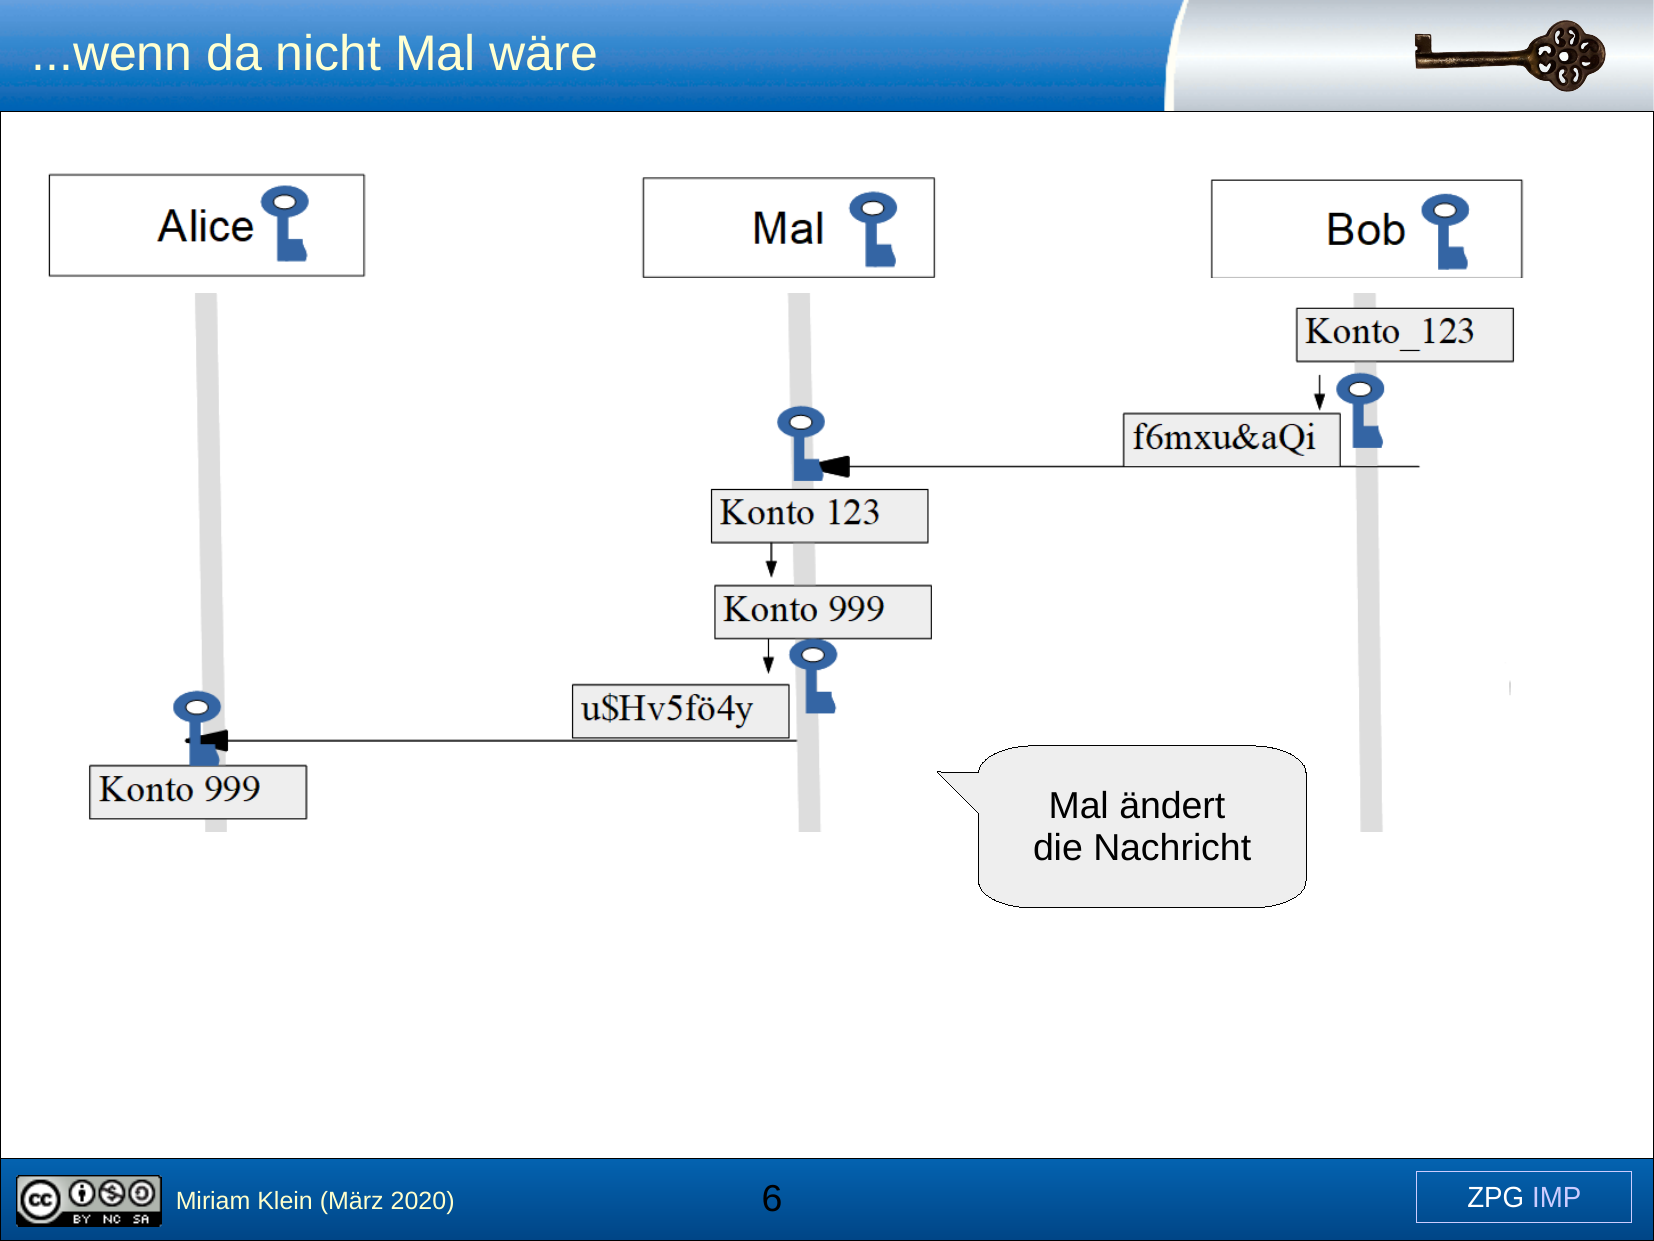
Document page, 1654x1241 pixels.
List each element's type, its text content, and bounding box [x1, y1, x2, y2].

picture [80, 293, 1530, 832]
picture [43, 169, 1528, 278]
title ...wenn da nicht Mal wäre [31, 14, 1151, 92]
text_box Mal ändert die Nachricht [937, 745, 1307, 908]
picture [0, 0, 1654, 111]
picture [16, 1175, 162, 1227]
